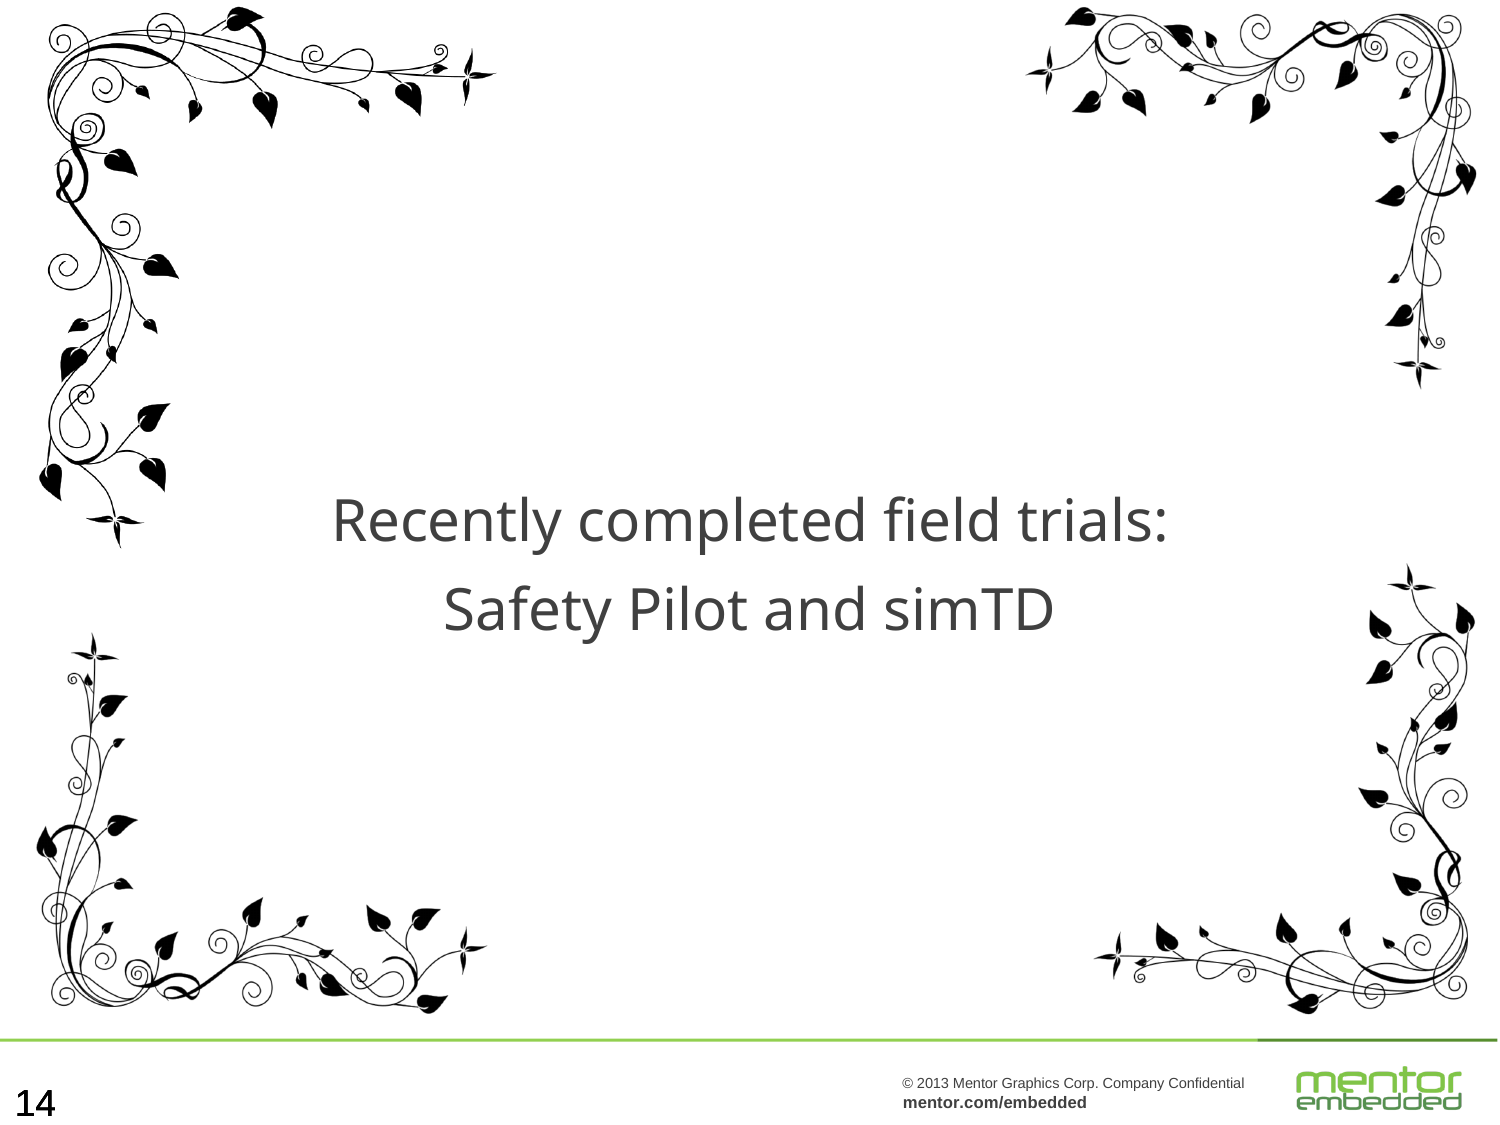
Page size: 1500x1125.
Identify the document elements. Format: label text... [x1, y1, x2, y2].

picture [1020, 0, 1482, 393]
picture [30, 0, 501, 554]
picture [1292, 1062, 1464, 1114]
picture [1089, 558, 1482, 1021]
picture [30, 628, 492, 1021]
subtitle Recently completed field trials: Safety Pilot and simTD [0, 167, 1500, 958]
